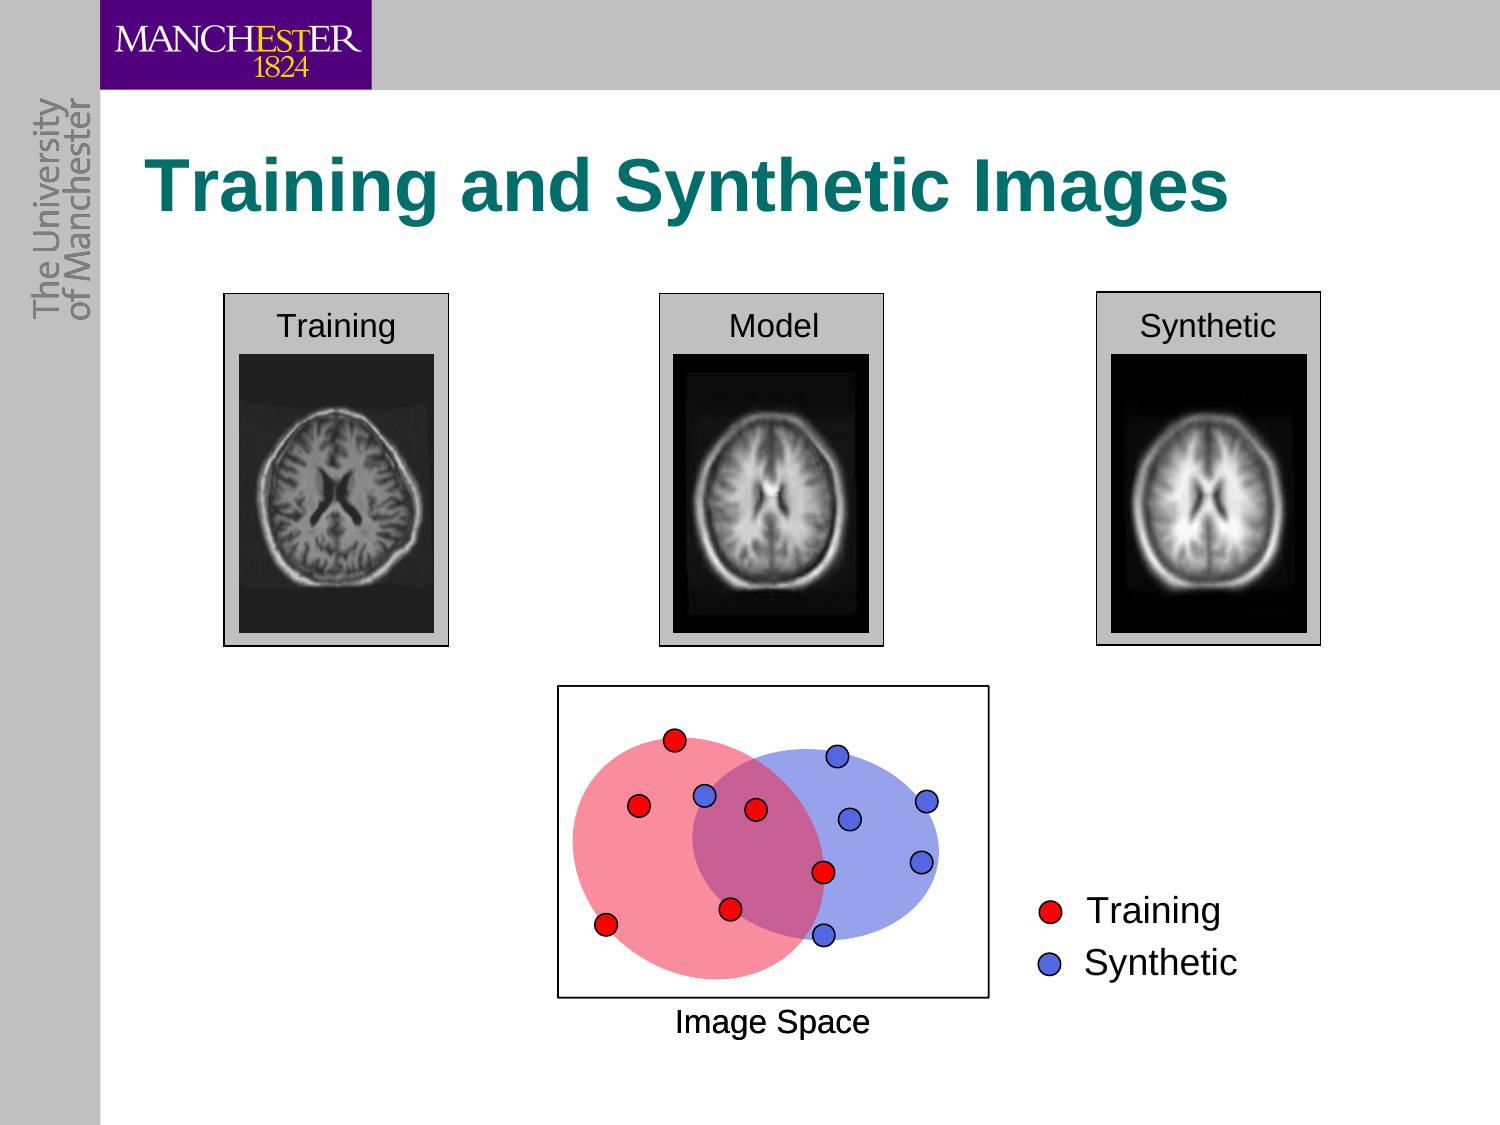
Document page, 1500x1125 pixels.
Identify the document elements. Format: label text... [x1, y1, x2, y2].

picture [673, 354, 869, 633]
text_box Image Space [660, 995, 887, 1049]
text_box [1038, 953, 1061, 976]
text_box [224, 293, 449, 647]
text_box Synthetic [1124, 299, 1292, 353]
picture [239, 354, 434, 633]
text_box Training [1071, 884, 1238, 936]
text_box Training [261, 299, 412, 353]
text_box [659, 293, 884, 647]
picture [1111, 354, 1307, 633]
title Training and Synthetic Images [129, 120, 1406, 251]
text_box Model [714, 299, 835, 353]
text_box [1039, 901, 1062, 924]
text_box [572, 729, 939, 980]
text_box Synthetic [1069, 936, 1254, 991]
picture [0, 0, 372, 320]
text_box [1096, 291, 1321, 645]
